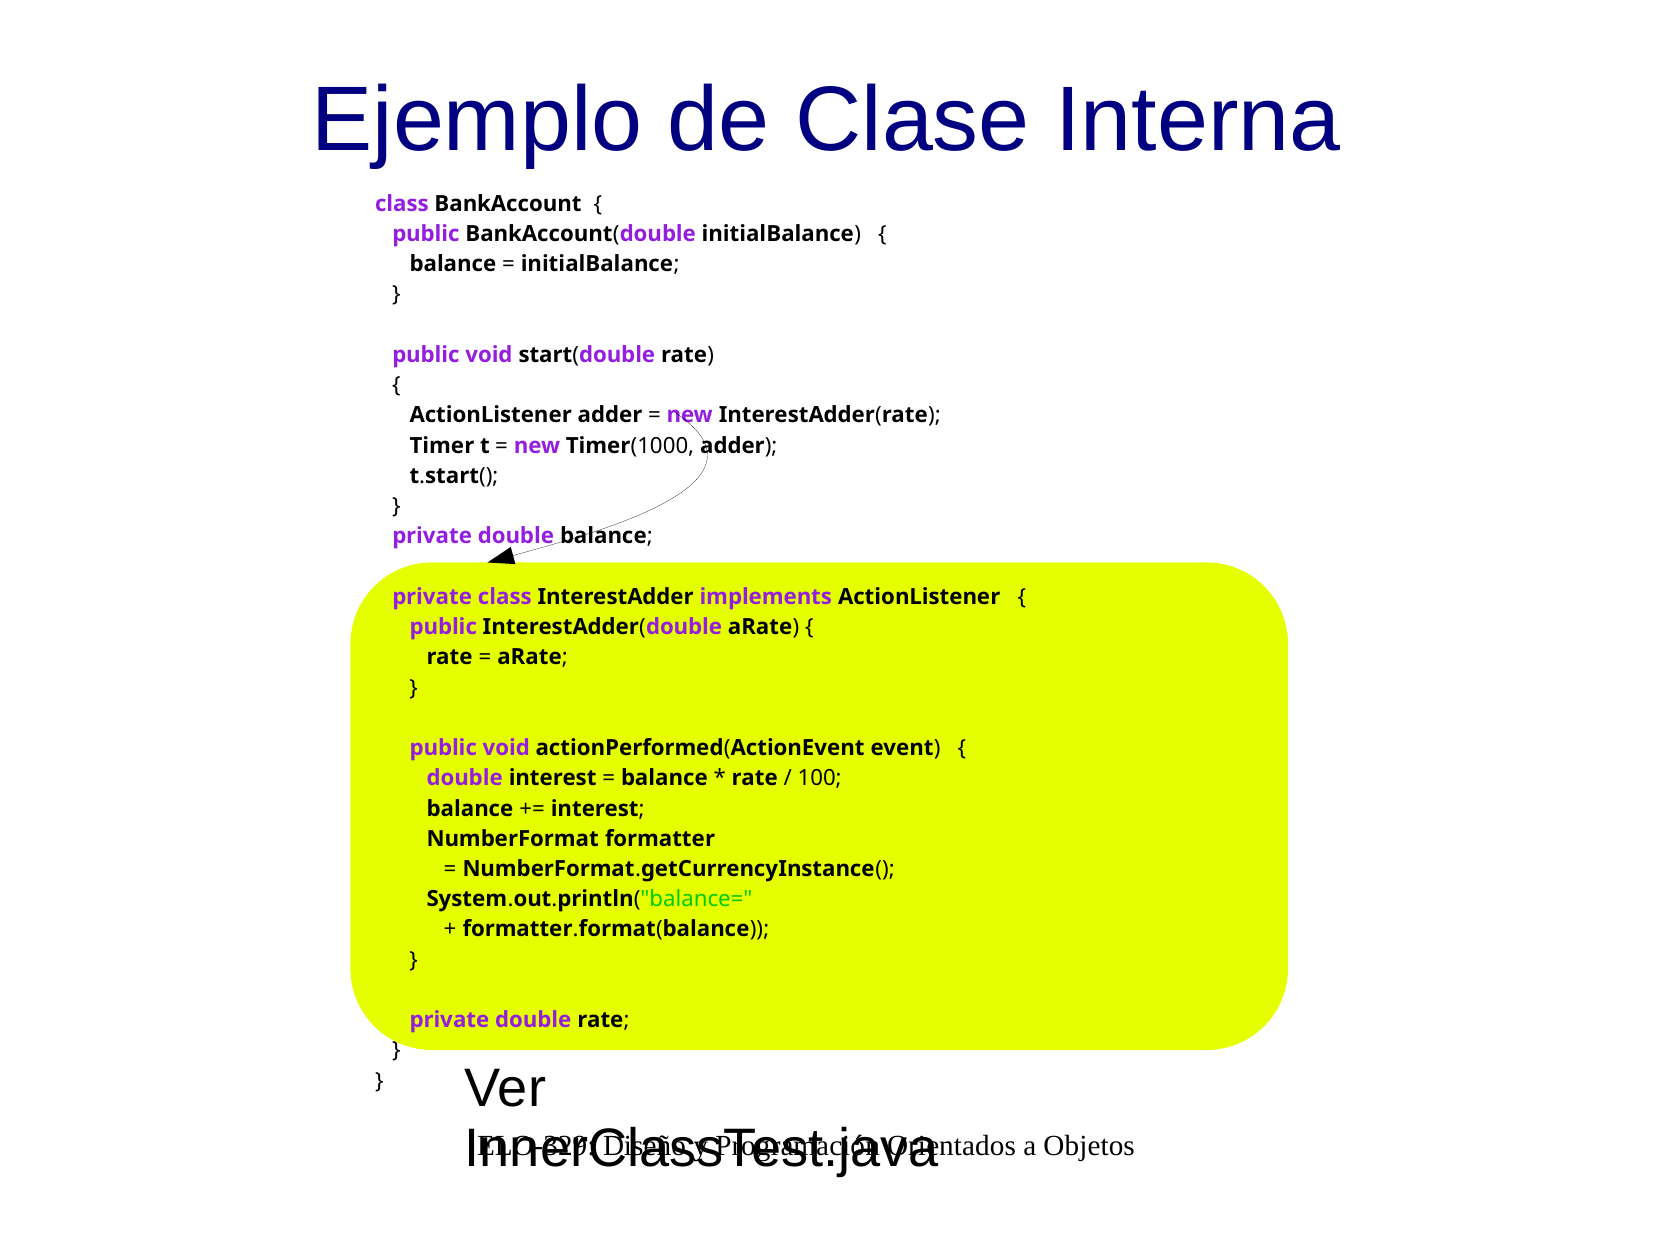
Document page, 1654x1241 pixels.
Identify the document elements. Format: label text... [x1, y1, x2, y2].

title Ejemplo de Clase Interna [82, 49, 1571, 188]
text_box [350, 585, 375, 1027]
text_box Ver InnerClassTest.java [450, 1050, 1051, 1133]
list class BankAccount { public BankAccount(double initialBalance) { balance = initialBalance; } public void start(double rate) { ActionListener adder = new InterestAdder(rate); Timer t = new Timer(1000, adder); t.start(); } private double balance; private class InterestAdder implements ActionListener { public InterestAdder(double aRate) { rate = aRate; } public void actionPerformed(ActionEvent event) { double interest = balance * rate / 100; balance += interest; NumberFormat formatter = NumberFormat.getCurrencyInstance(); System.out.println("balance=" + formatter.format(balance)); } private double rate; } } [375, 187, 1571, 1126]
